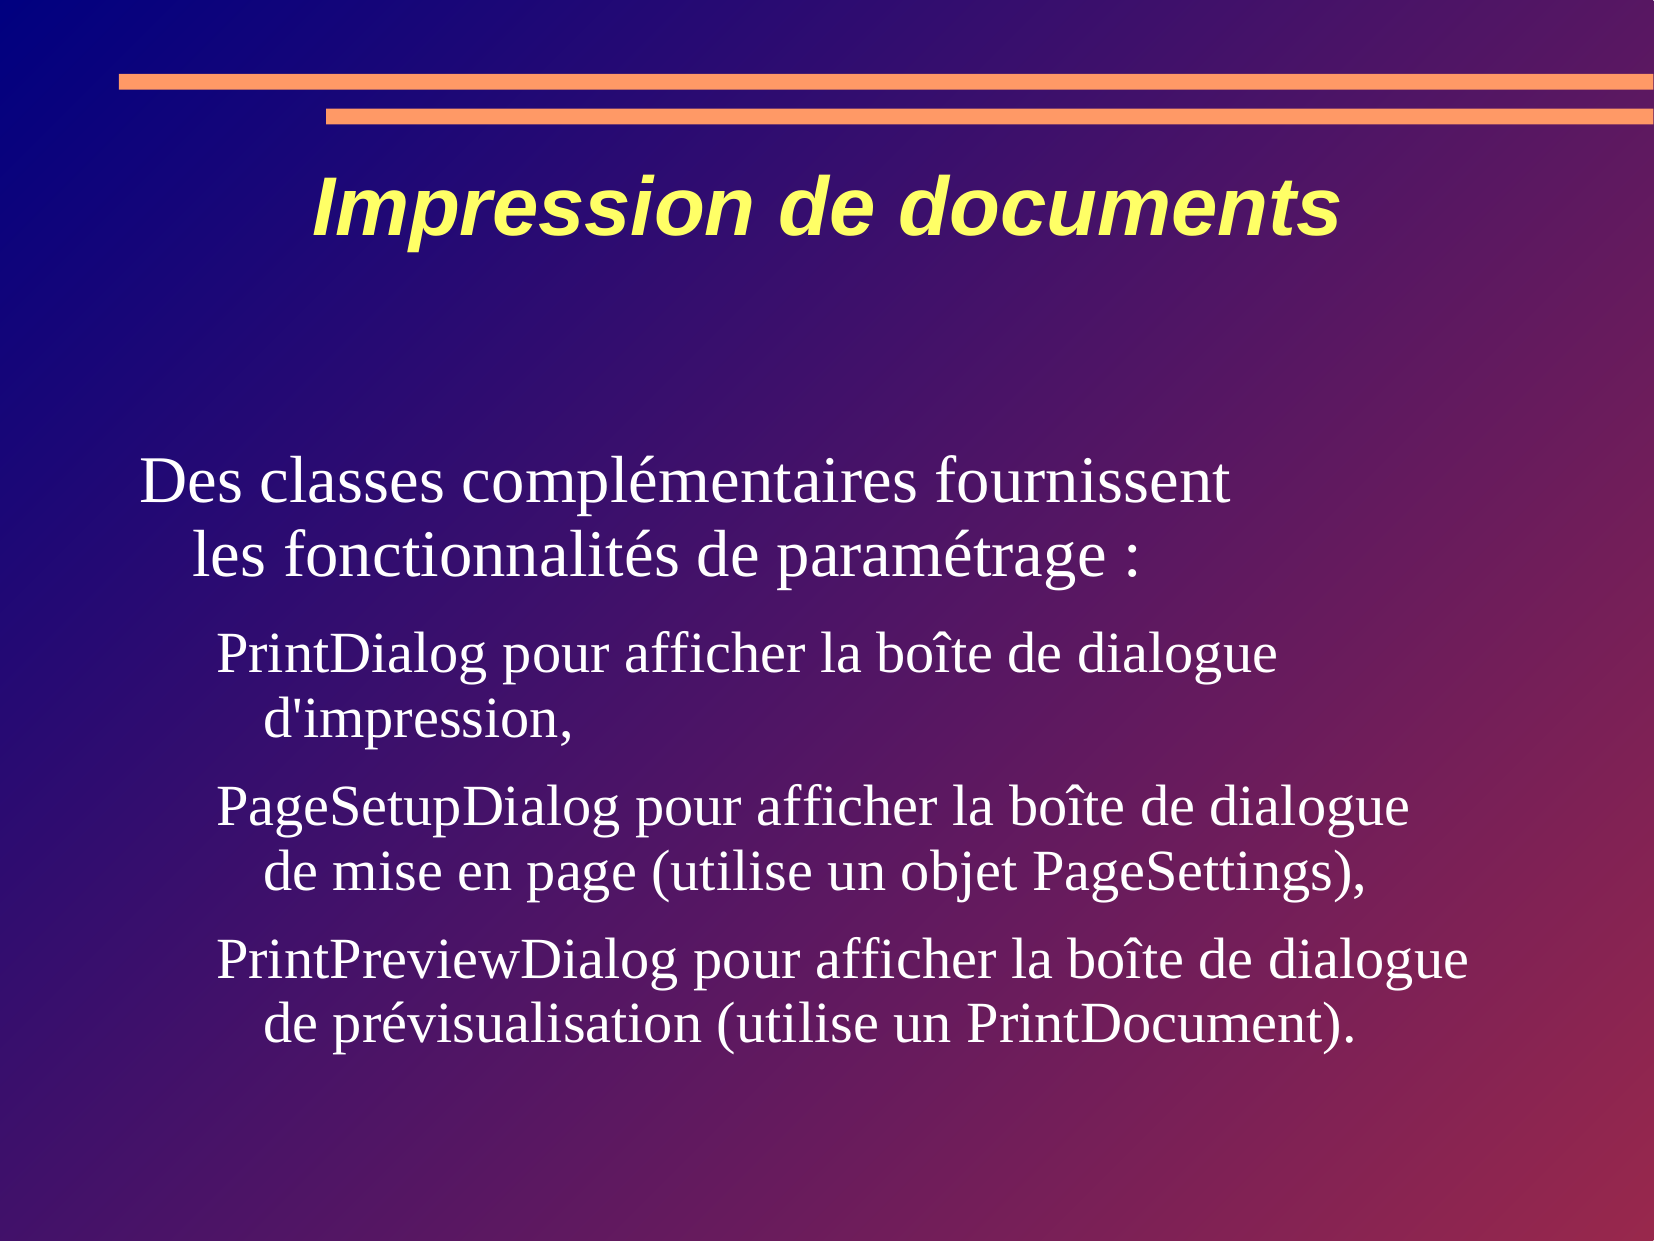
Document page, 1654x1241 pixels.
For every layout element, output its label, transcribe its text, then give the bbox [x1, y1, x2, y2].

list Des classes complémentaires fournissent les fonctionnalités de paramétrage : PrintDialog pour afficher la boîte de dialogue d'impression, PageSetupDialog pour afficher la boîte de dialogue de mise en page (utilise un objet PageSettings), PrintPreviewDialog pour afficher la boîte de dialogue de prévisualisation (utilise un PrintDocument). [121, 443, 1551, 1127]
title Impression de documents [121, 102, 1534, 311]
